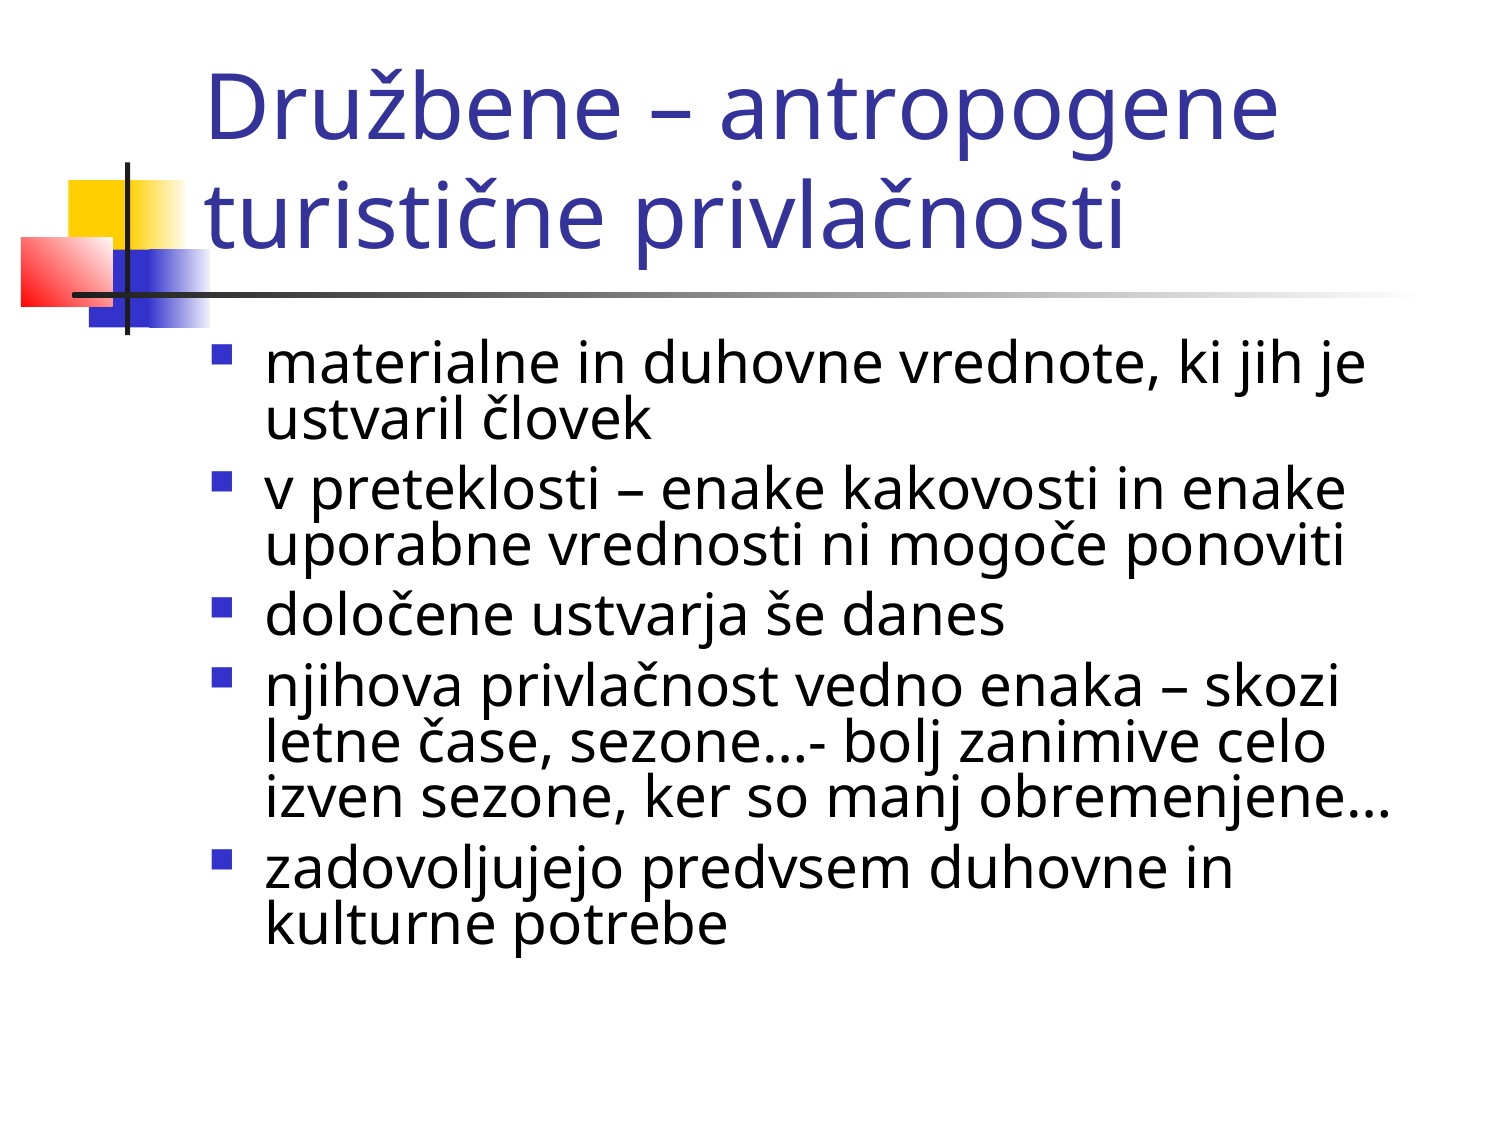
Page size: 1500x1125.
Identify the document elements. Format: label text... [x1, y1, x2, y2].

title Družbene – antropogene turistične privlačnosti [188, 35, 1468, 276]
list materialne in duhovne vrednote, ki jih je ustvaril človek v preteklosti – enake kakovosti in enake uporabne vrednosti ni mogoče ponoviti določene ustvarja še danes njihova privlačnost vedno enaka – skozi letne čase, sezone…- bolj zanimive celo izven sezone, ker so manj obremenjene… zadovoljujejo predvsem duhovne in kulturne potrebe [193, 331, 1469, 1007]
